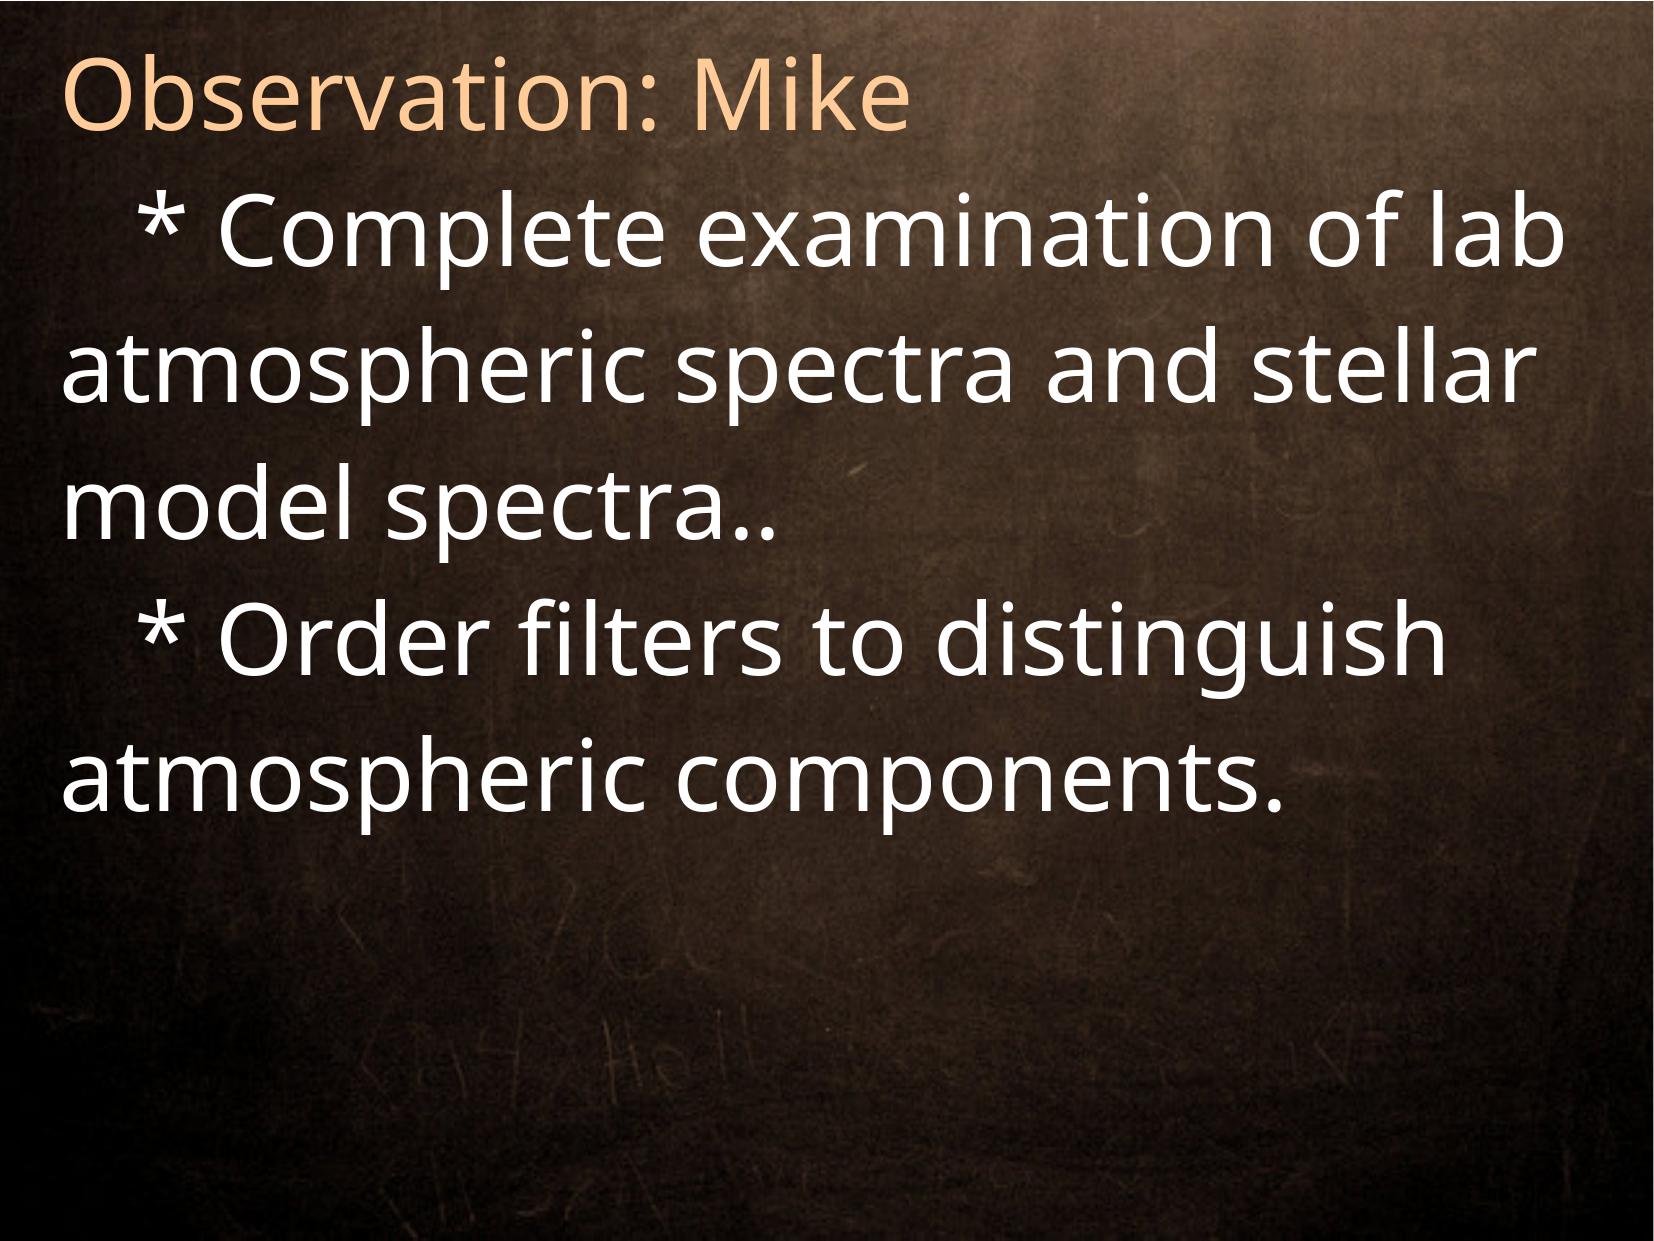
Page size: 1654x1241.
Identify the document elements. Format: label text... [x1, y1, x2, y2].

picture [0, 1, 1654, 1241]
text_box Observation: Mike * Complete examination of lab atmospheric spectra and stellar model spectra.. * Order filters to distinguish atmospheric components. [45, 16, 1606, 1008]
